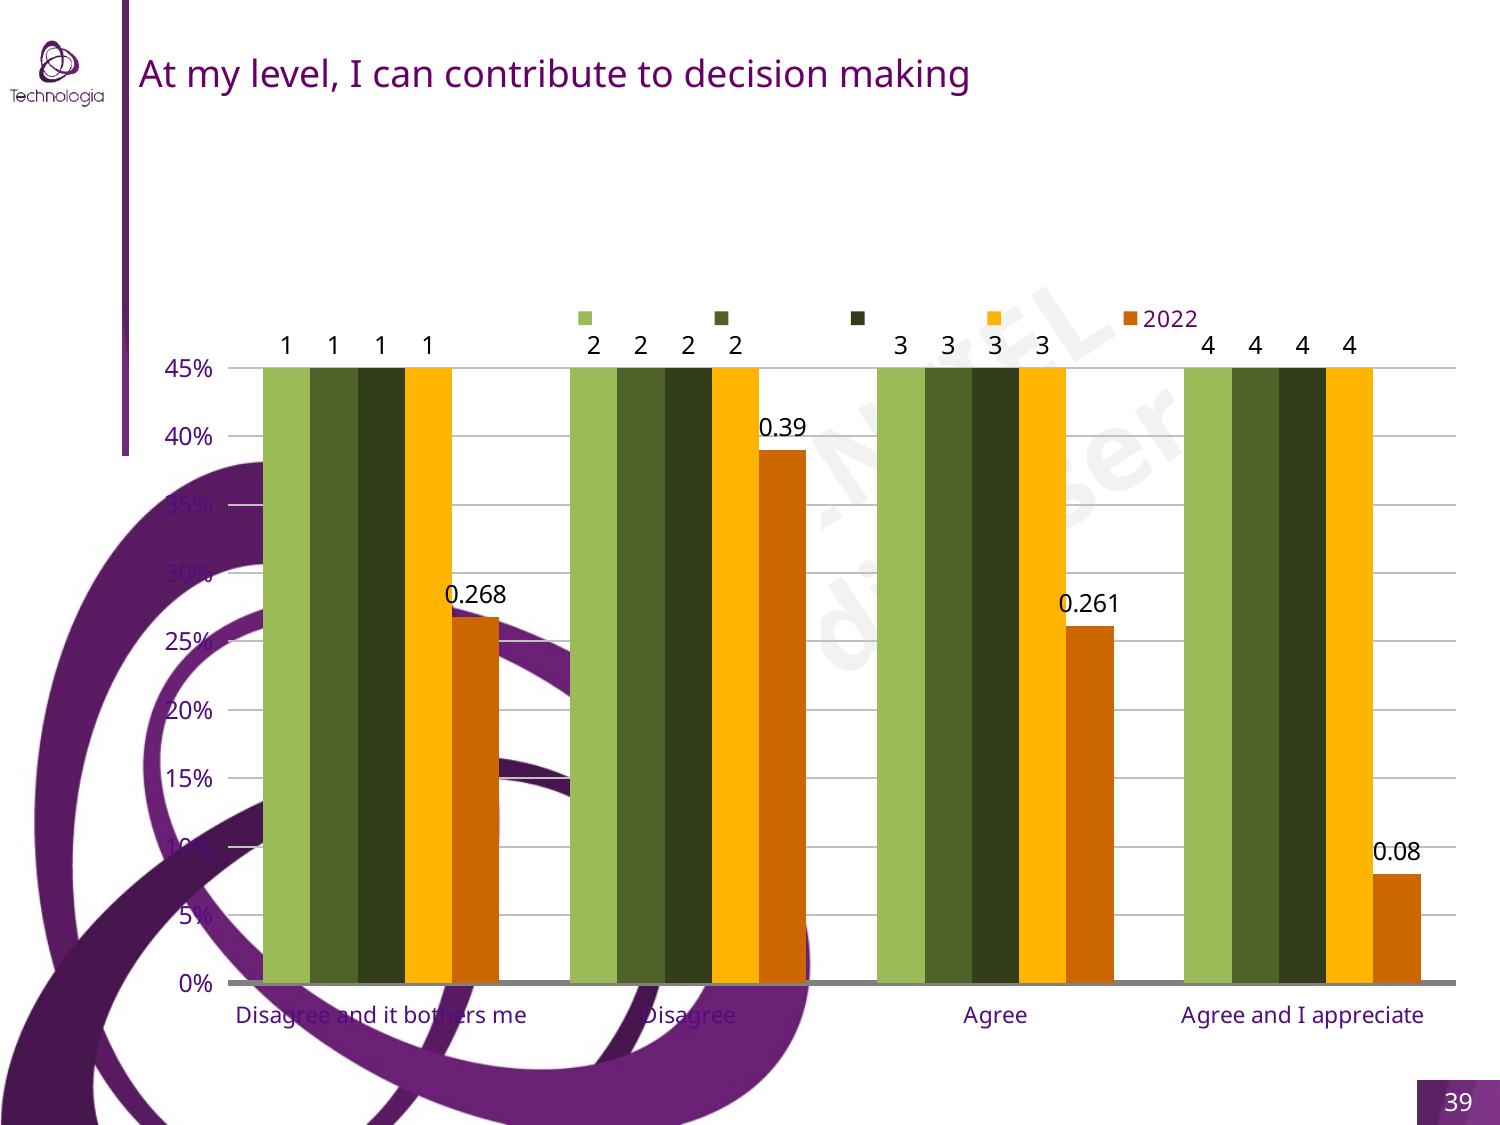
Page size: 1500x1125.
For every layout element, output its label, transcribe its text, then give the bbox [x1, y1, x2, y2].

picture [0, 33, 113, 114]
picture [1417, 1080, 1500, 1125]
title At my level, I can contribute to decision making [123, 42, 1282, 185]
chart [123, 215, 1460, 1083]
picture [0, 0, 821, 1125]
